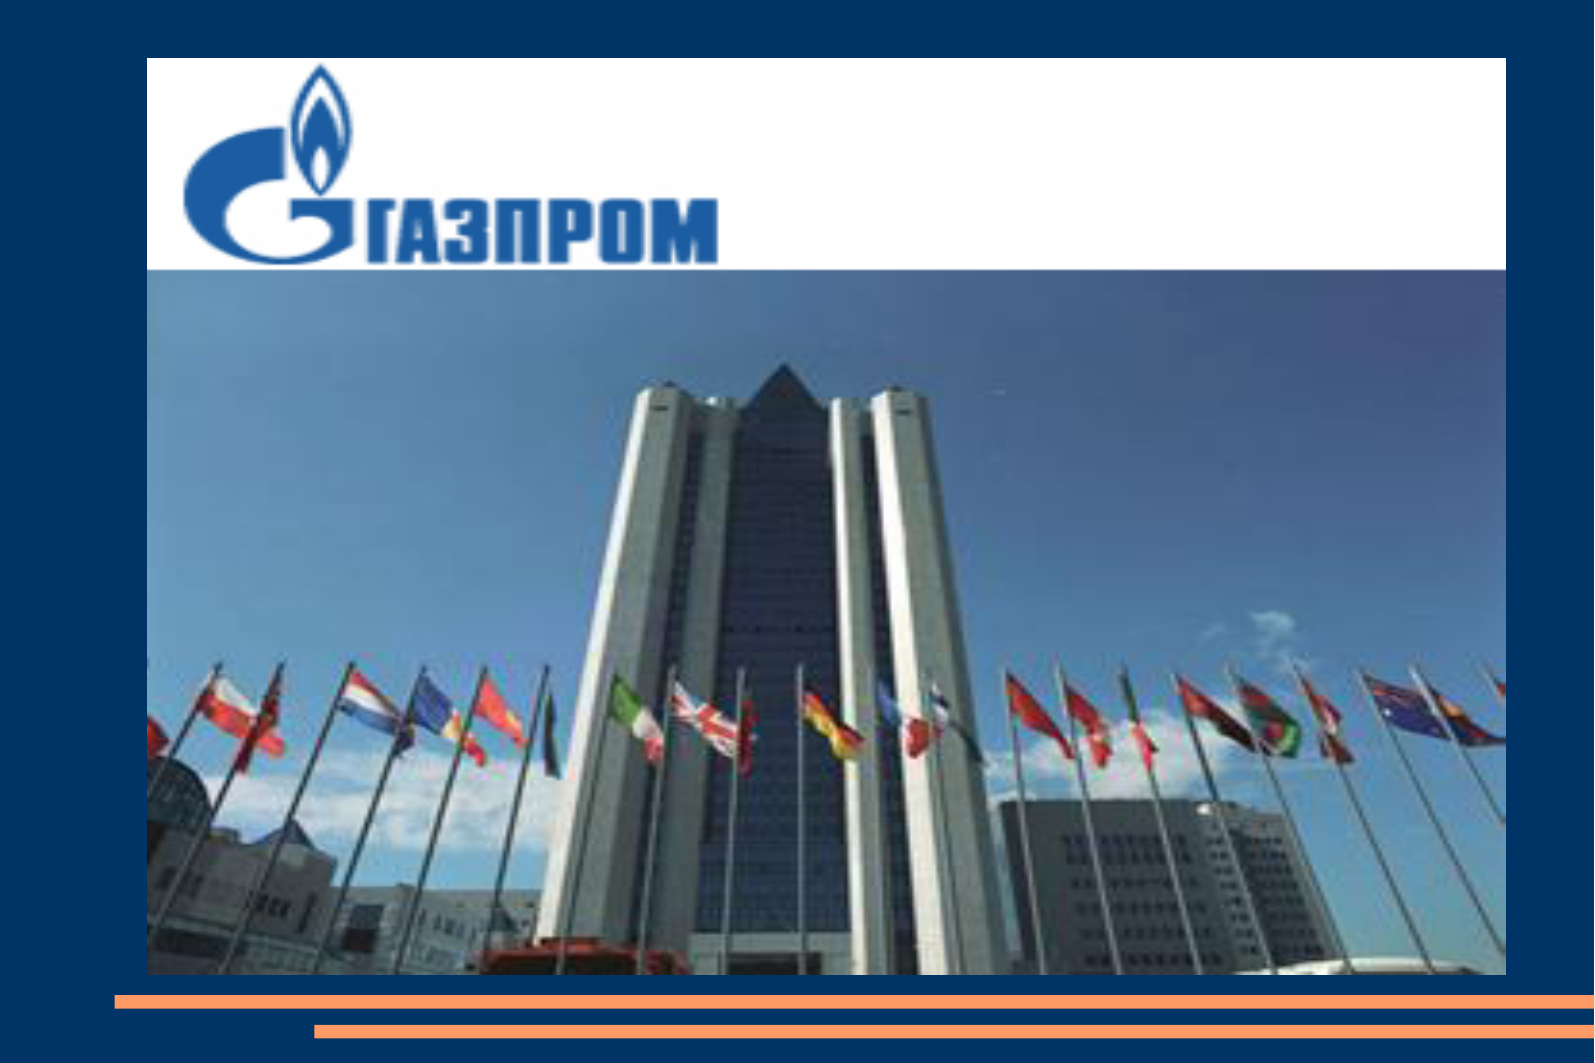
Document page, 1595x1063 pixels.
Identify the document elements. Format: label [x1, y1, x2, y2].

picture [147, 58, 1506, 975]
